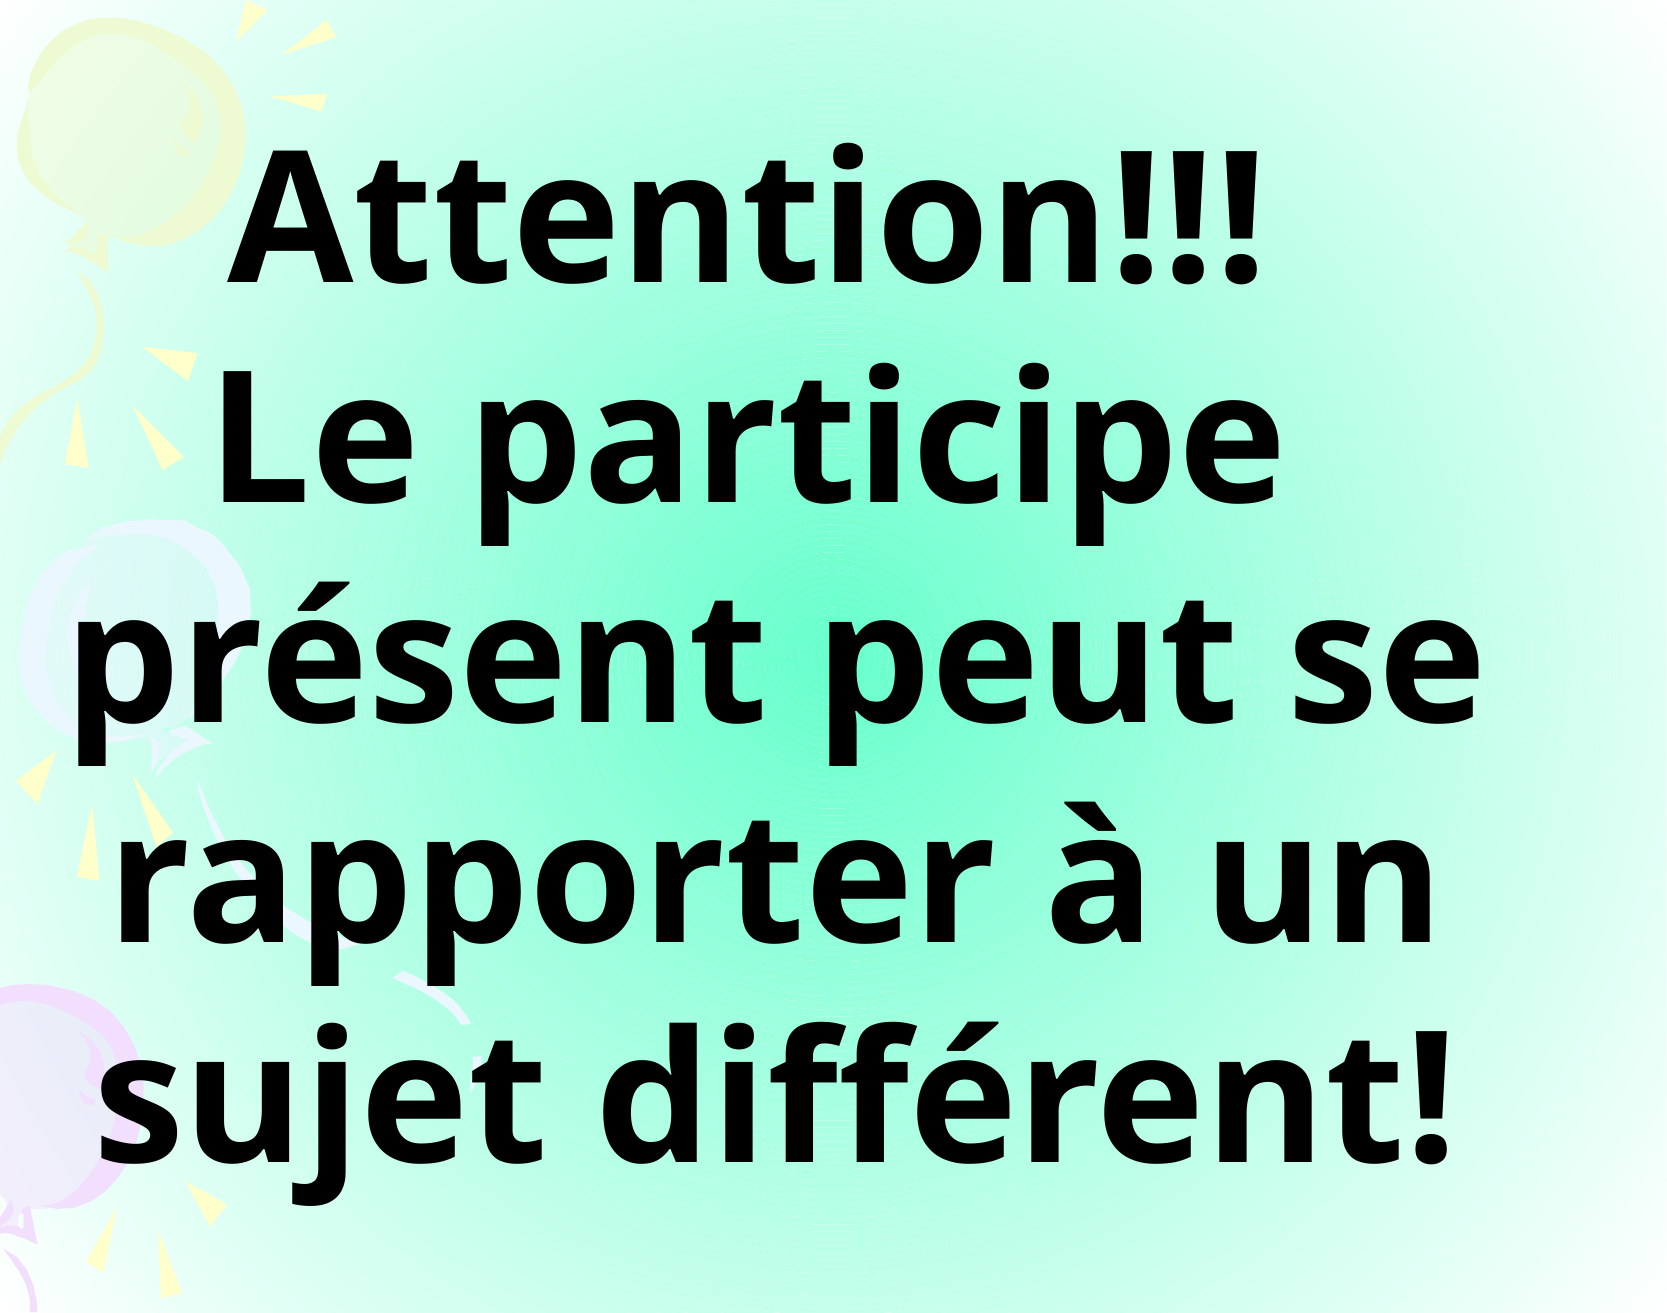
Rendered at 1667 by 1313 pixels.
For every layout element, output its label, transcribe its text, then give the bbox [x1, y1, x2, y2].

text_box Attention!!! Le participe présent peut se rapporter à un sujet différent! [0, 41, 1661, 1208]
